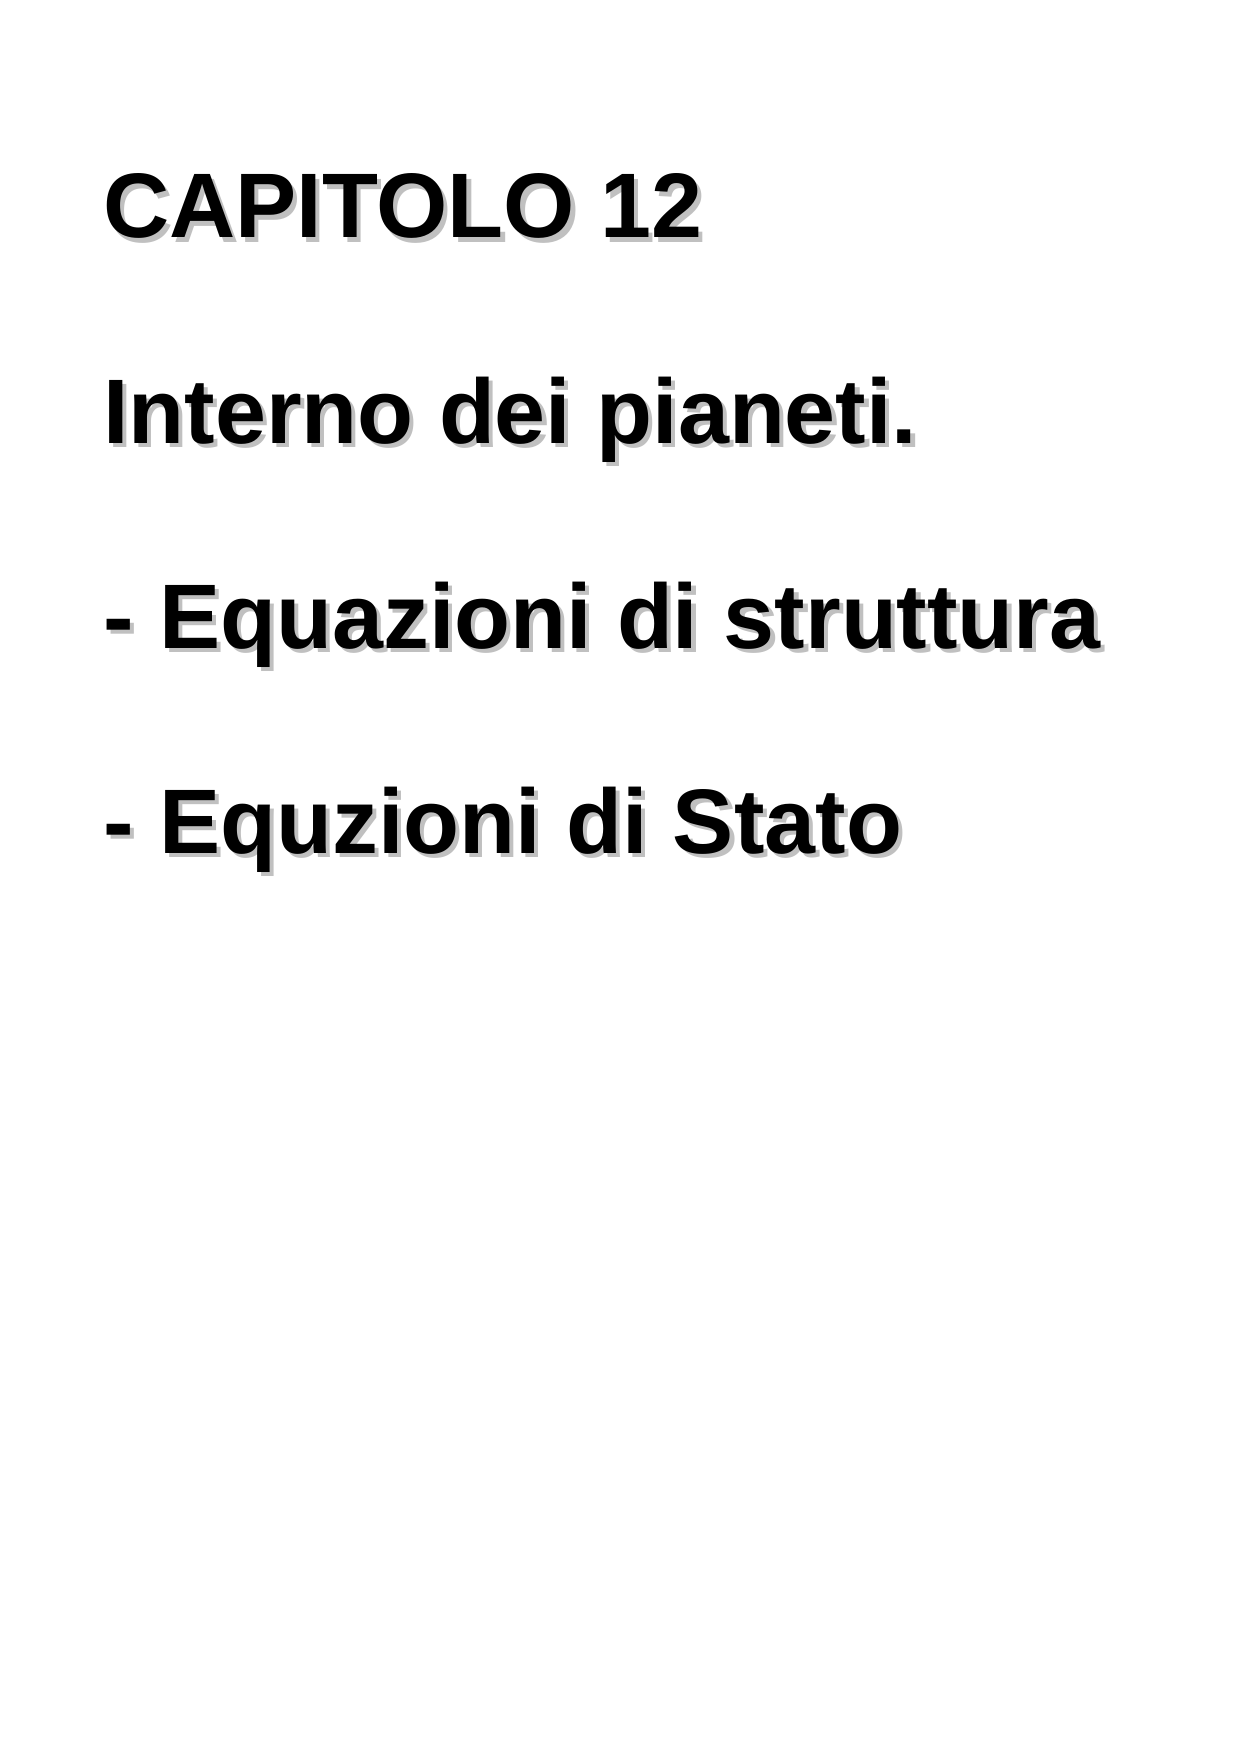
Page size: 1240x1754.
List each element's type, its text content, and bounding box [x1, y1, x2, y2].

text_box CAPITOLO 12 Interno dei pianeti. - Equazioni di struttura - Equzioni di Stato [88, 147, 1123, 882]
